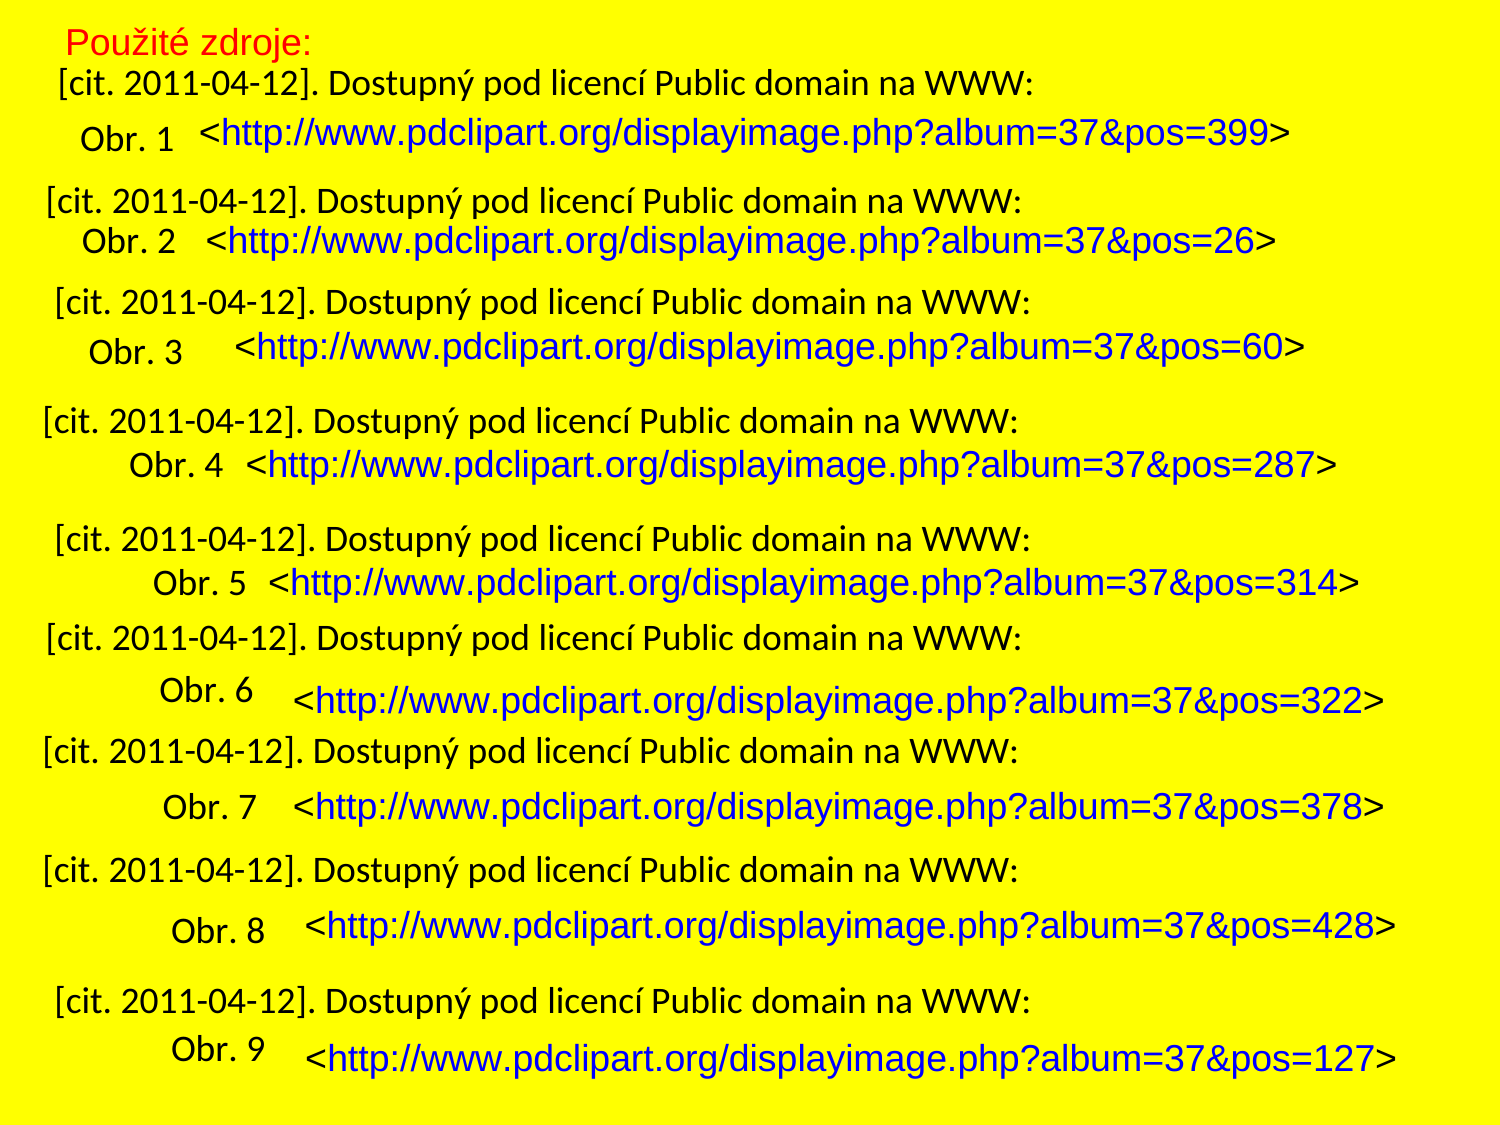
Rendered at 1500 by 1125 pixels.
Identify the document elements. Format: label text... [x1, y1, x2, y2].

text_box Obr. 3 [73, 318, 198, 380]
text_box Použité zdroje: [50, 10, 328, 72]
text_box Obr. 2 [67, 207, 192, 269]
text_box <http://www.pdclipart.org/displayimage.php?album=37&pos=26> [192, 207, 1292, 269]
text_box [cit. 2011-04-12]. Dostupný pod licencí Public domain na WWW: [39, 510, 1047, 568]
text_box Obr. 7 [147, 774, 273, 836]
text_box [cit. 2011-04-12]. Dostupný pod licencí Public domain na WWW: [39, 968, 1047, 1030]
text_box Obr. 9 [156, 1015, 281, 1077]
text_box <http://www.pdclipart.org/displayimage.php?album=37&pos=378> [278, 774, 1400, 836]
text_box Obr. 4 [114, 432, 239, 493]
text_box <http://www.pdclipart.org/displayimage.php?album=37&pos=314> [263, 550, 1500, 612]
text_box <http://www.pdclipart.org/displayimage.php?album=37&pos=287> [239, 432, 1353, 493]
text_box <http://www.pdclipart.org/displayimage.php?album=37&pos=399> [190, 100, 1306, 161]
text_box [cit. 2011-04-12]. Dostupný pod licencí Public domain na WWW: [42, 54, 1050, 112]
text_box <http://www.pdclipart.org/displayimage.php?album=37&pos=127> [290, 1026, 1413, 1087]
text_box [cit. 2011-04-12]. Dostupný pod licencí Public domain na WWW: [30, 609, 1039, 667]
text_box <http://www.pdclipart.org/displayimage.php?album=37&pos=428> [289, 893, 1412, 954]
text_box Obr. 8 [156, 897, 281, 959]
text_box [cit. 2011-04-12]. Dostupný pod licencí Public domain na WWW: [30, 172, 1039, 230]
text_box [cit. 2011-04-12]. Dostupný pod licencí Public domain na WWW: [39, 273, 1047, 332]
text_box [cit. 2011-04-12]. Dostupný pod licencí Public domain na WWW: [27, 722, 1035, 781]
text_box [cit. 2011-04-12]. Dostupný pod licencí Public domain na WWW: [27, 392, 1035, 450]
text_box Obr. 1 [65, 106, 190, 167]
text_box <http://www.pdclipart.org/displayimage.php?album=37&pos=322> [278, 668, 1400, 730]
text_box Obr. 6 [144, 656, 269, 718]
text_box [cit. 2011-04-12]. Dostupný pod licencí Public domain na WWW: [27, 841, 1035, 899]
text_box <http://www.pdclipart.org/displayimage.php?album=37&pos=60> [219, 314, 1321, 375]
text_box Obr. 5 [138, 550, 263, 609]
